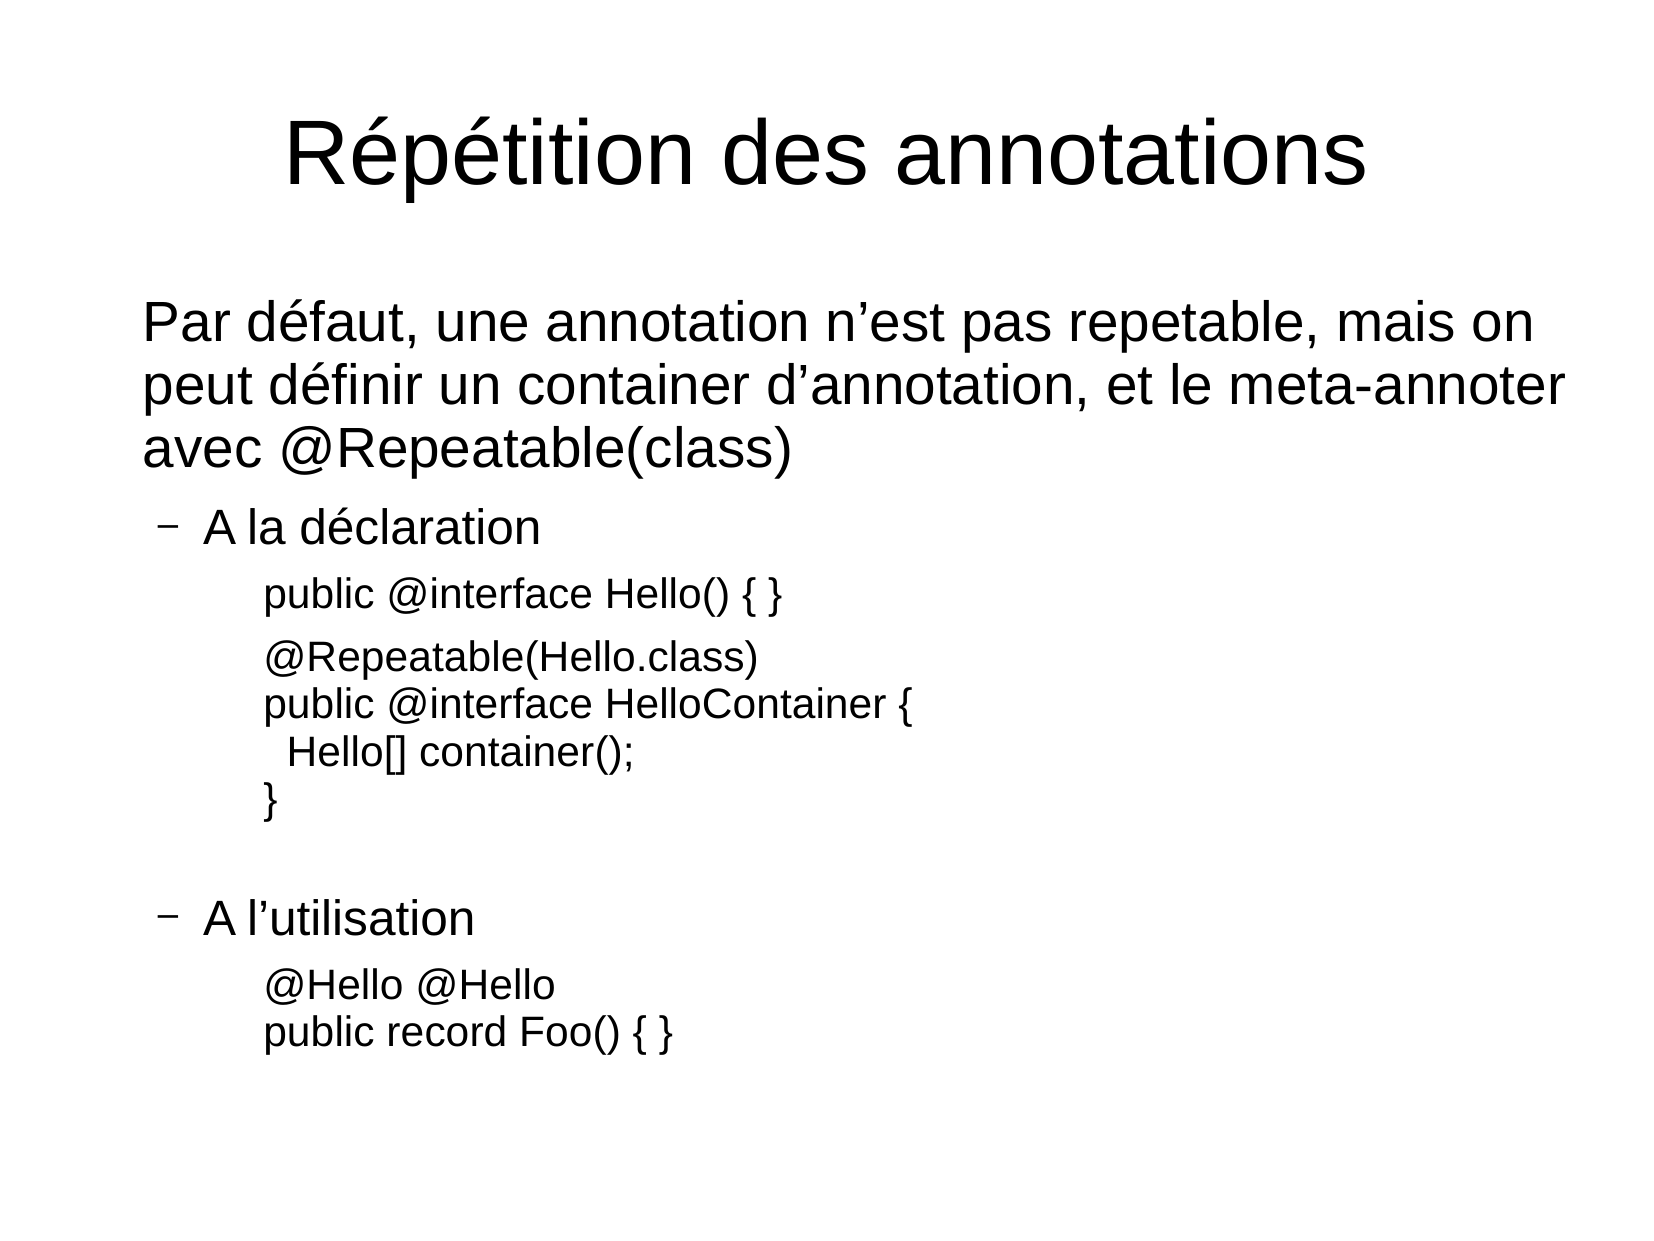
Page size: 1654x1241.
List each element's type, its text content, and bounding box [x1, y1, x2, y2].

title Répétition des annotations [82, 49, 1571, 257]
list Par défaut, une annotation n’est pas repetable, mais on peut définir un container d’annotation, et le meta-annoter avec @Repeatable(class) A la déclaration public @interface Hello() { } @Repeatable(Hello.class) public @interface HelloContainer { Hello[] container(); } A l’utilisation @Hello @Hello public record Foo() { } [82, 290, 1571, 1111]
